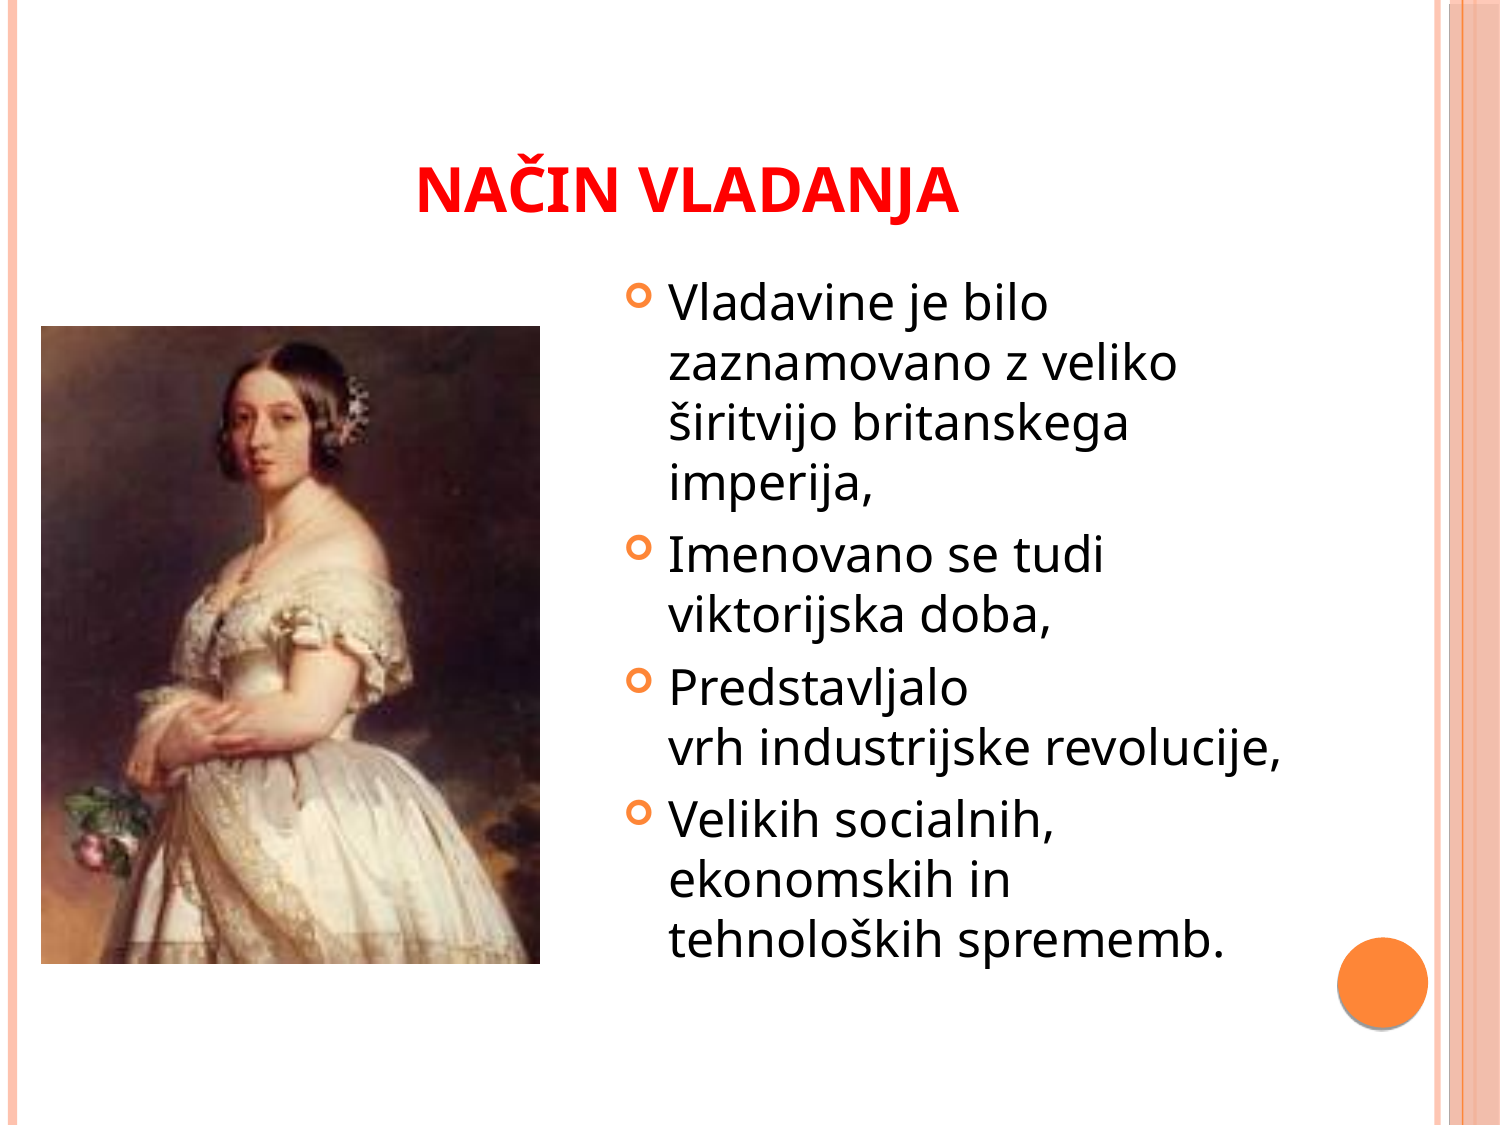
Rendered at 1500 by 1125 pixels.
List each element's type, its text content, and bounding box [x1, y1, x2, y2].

picture [41, 326, 540, 964]
list Vladavine je bilo zaznamovano z veliko širitvijo britanskega imperija, Imenovano se tudi viktorijska doba, Predstavljalo vrh industrijske revolucije, Velikih socialnih, ekonomskih in tehnoloških sprememb. [608, 262, 1300, 1062]
title NAČIN VLADANJA [75, 45, 1300, 233]
